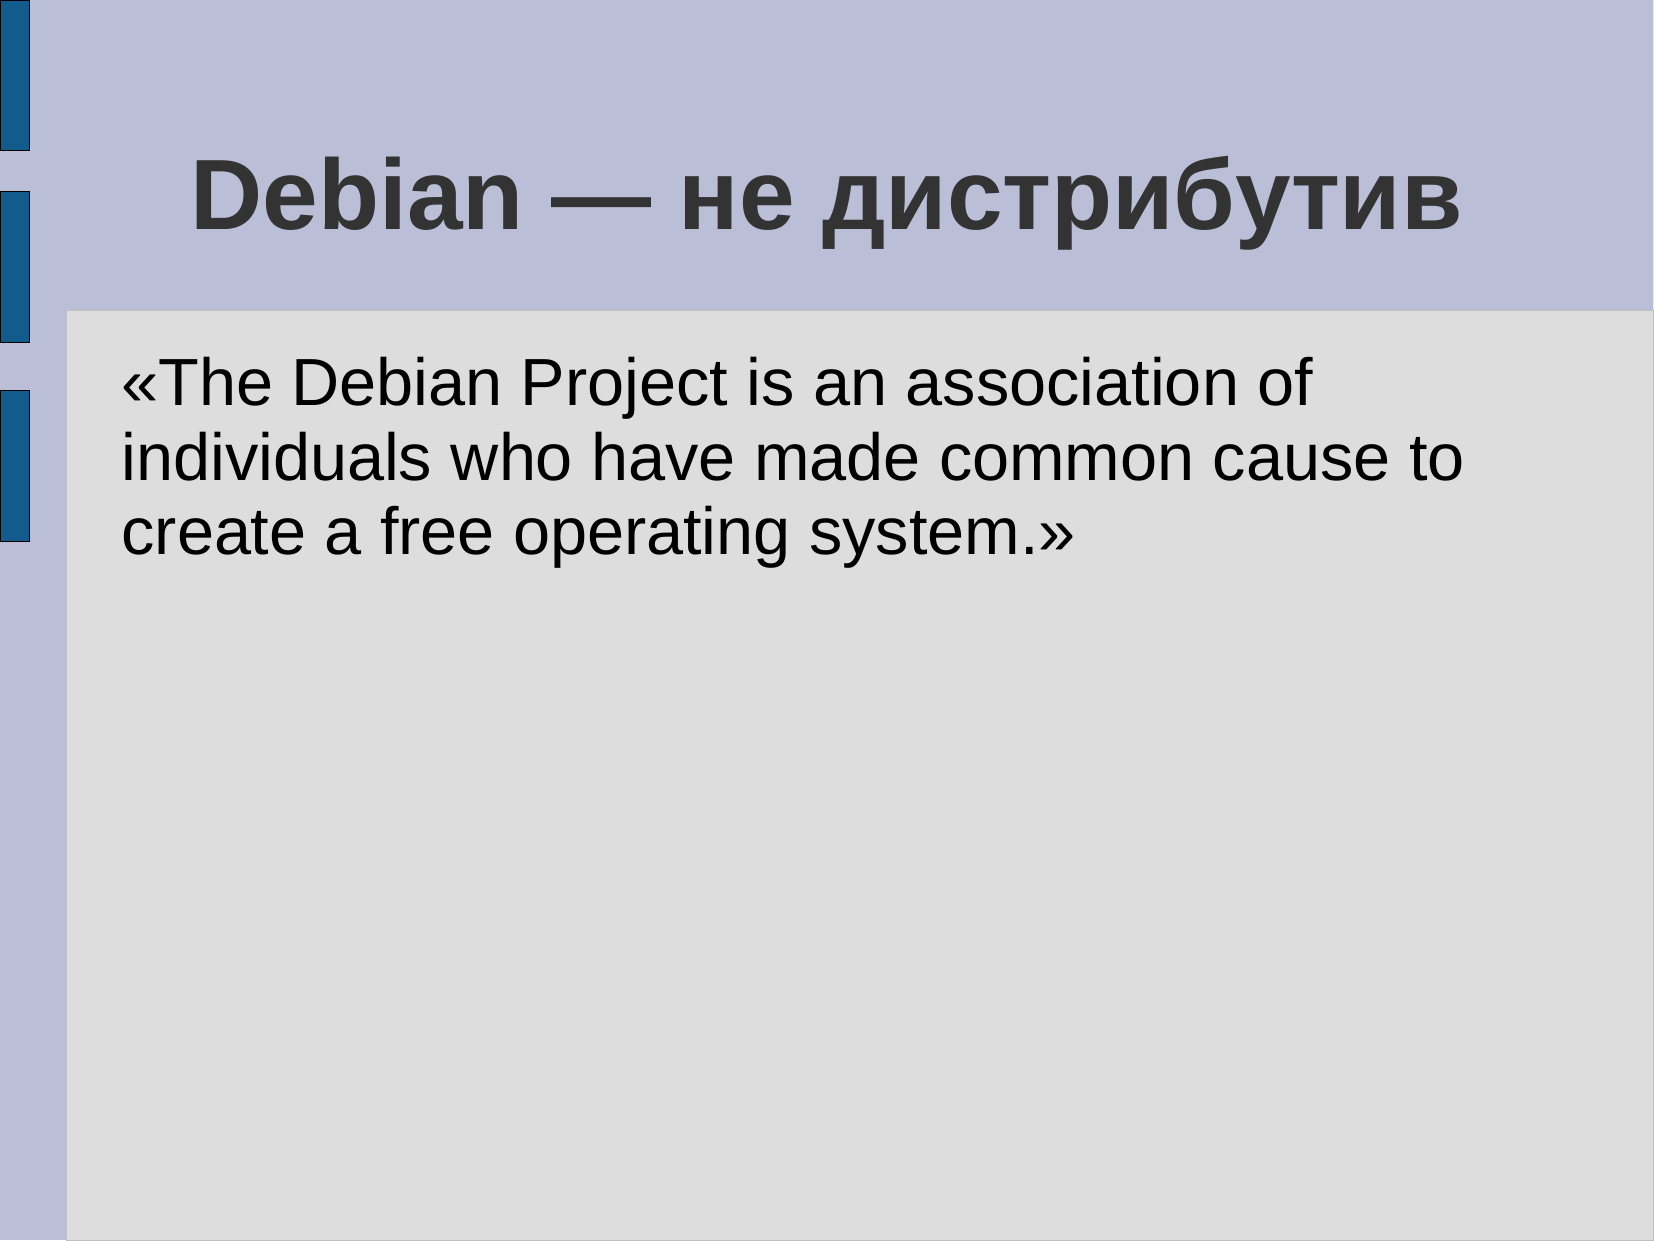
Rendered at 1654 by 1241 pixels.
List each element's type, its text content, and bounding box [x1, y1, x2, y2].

title Debian — не дистрибутив [121, 98, 1534, 291]
list «The Debian Project is an association of individuals who have made common cause to create a free operating system.» [121, 344, 1534, 1149]
